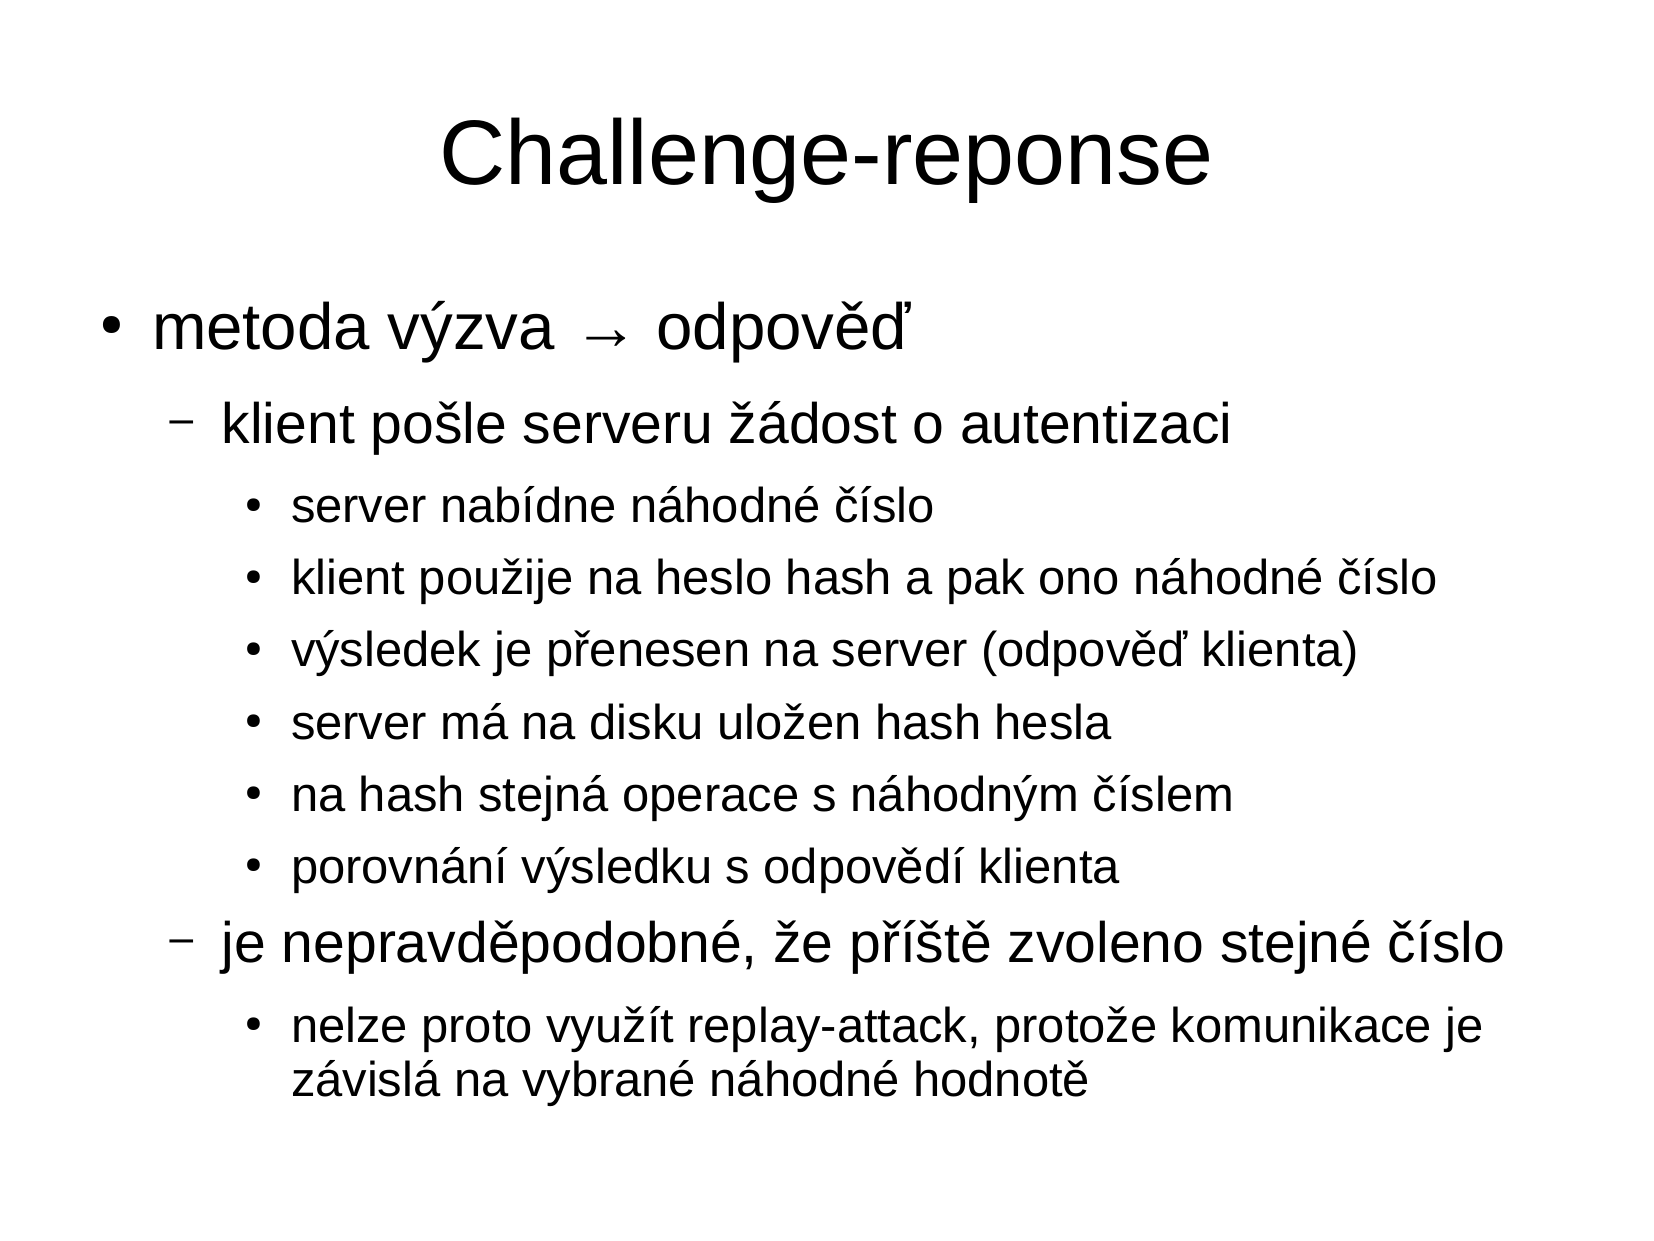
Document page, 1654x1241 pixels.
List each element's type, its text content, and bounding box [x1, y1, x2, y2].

list metoda výzva → odpověď klient pošle serveru žádost o autentizaci server nabídne náhodné číslo klient použije na heslo hash a pak ono náhodné číslo výsledek je přenesen na server (odpověď klienta) server má na disku uložen hash hesla na hash stejná operace s náhodným číslem porovnání výsledku s odpovědí klienta je nepravděpodobné, že příště zvoleno stejné číslo nelze proto využít replay-attack, protože komunikace je závislá na vybrané náhodné hodnotě [82, 290, 1571, 1109]
title Challenge-reponse [82, 49, 1571, 257]
